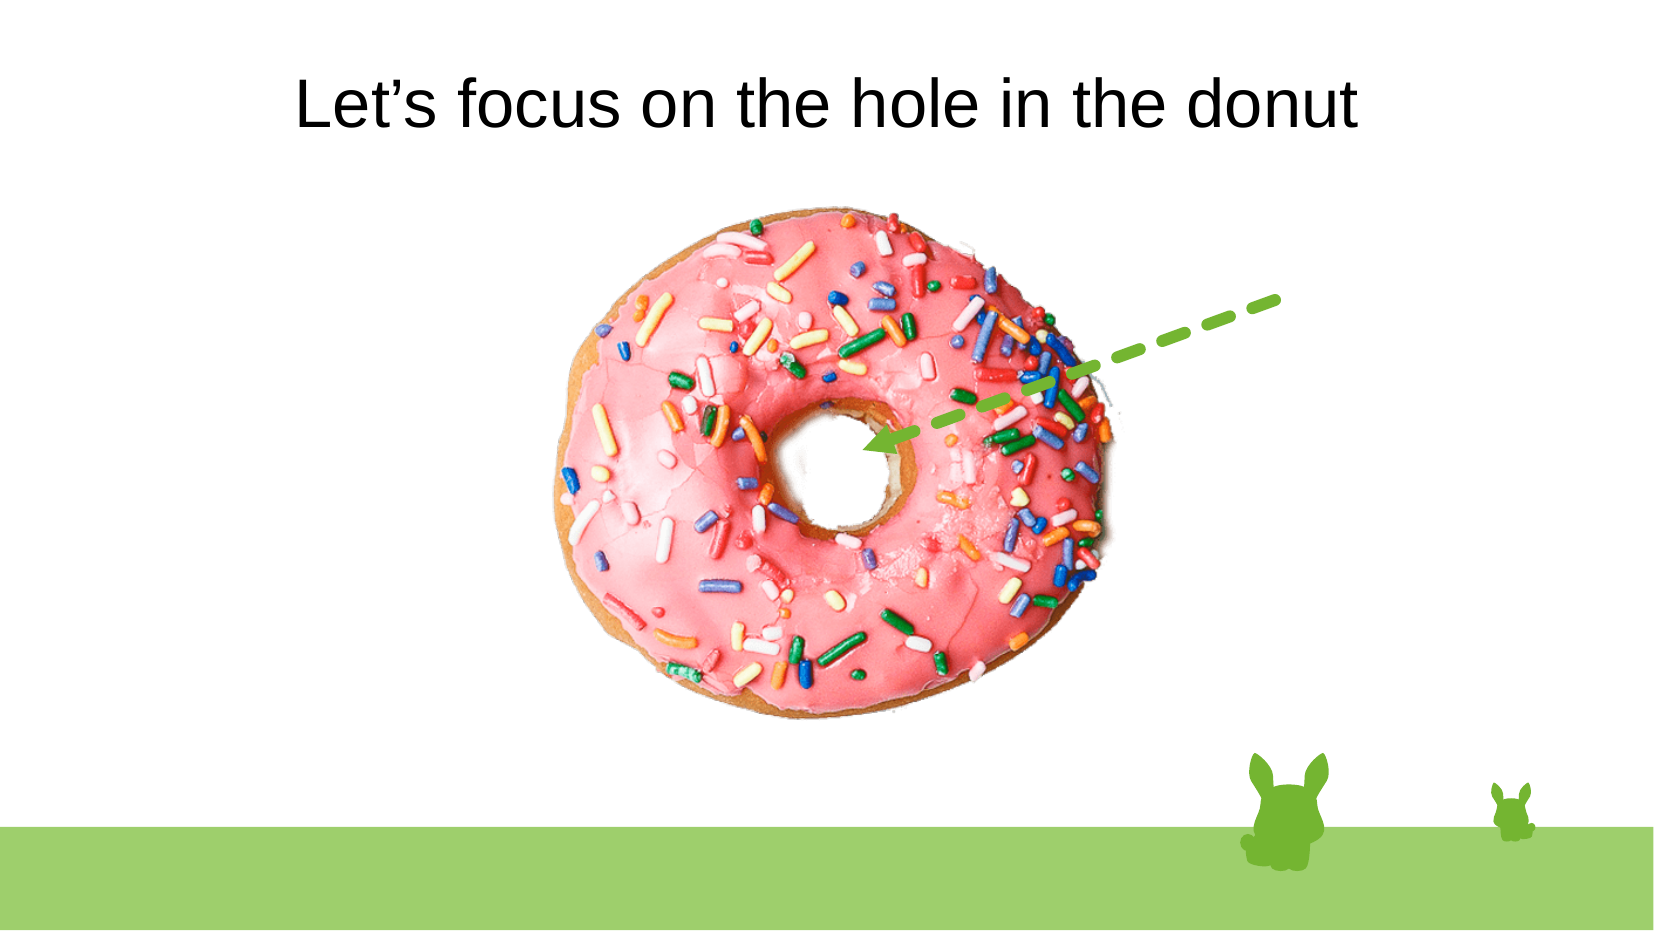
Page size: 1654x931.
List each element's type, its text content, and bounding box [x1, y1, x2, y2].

title Let’s focus on the hole in the donut [88, 29, 1565, 178]
picture [540, 177, 1126, 764]
